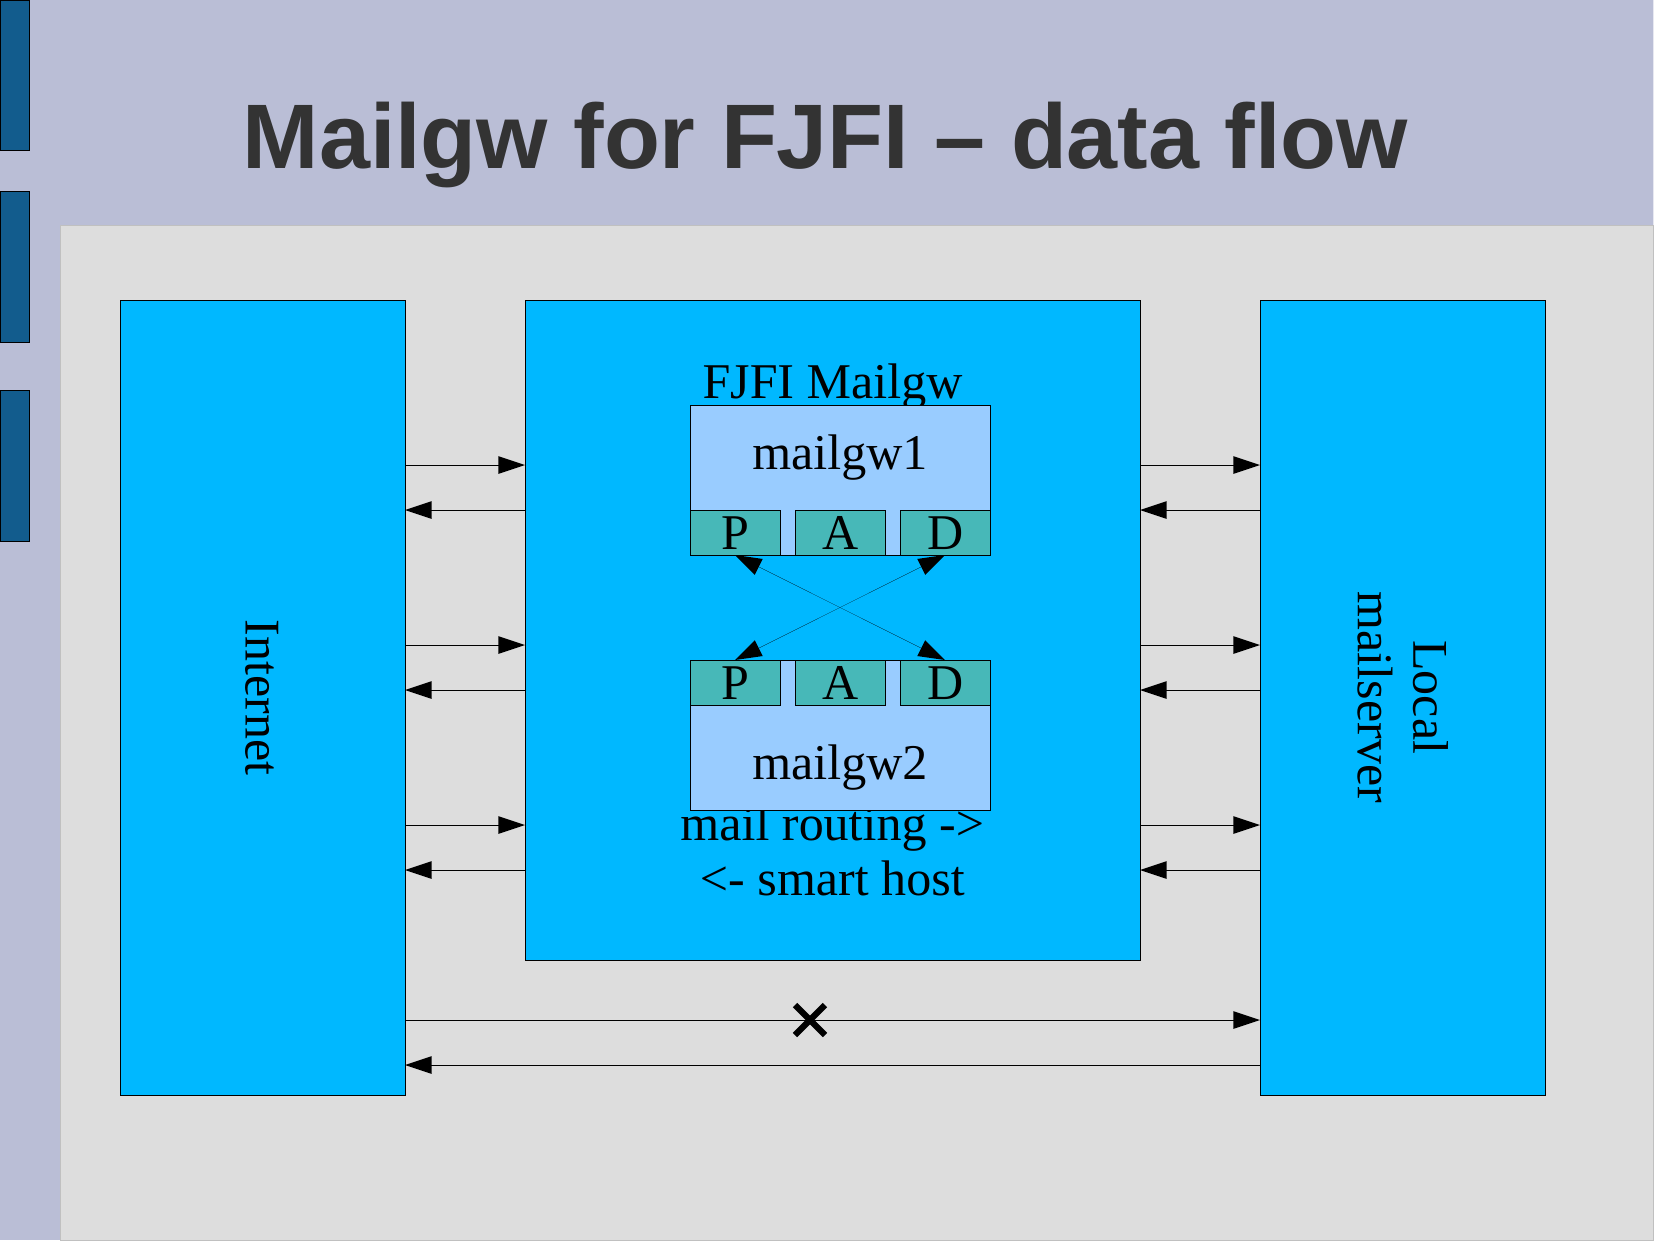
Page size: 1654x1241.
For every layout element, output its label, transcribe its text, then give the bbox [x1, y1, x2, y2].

text_box mailgw2 [690, 660, 991, 811]
text_box P [690, 660, 781, 706]
text_box Local mailserver [1260, 300, 1546, 1096]
text_box FJFI Mailgw mail routing -> <- smart host [525, 300, 1141, 961]
text_box P [690, 510, 781, 556]
text_box D [900, 510, 991, 556]
text_box mailgw1 [690, 405, 991, 556]
title Mailgw for FJFI – data flow [120, 32, 1533, 241]
text_box D [900, 660, 991, 706]
text_box Internet [120, 300, 406, 1096]
text_box A [795, 510, 886, 556]
text_box A [795, 660, 886, 706]
